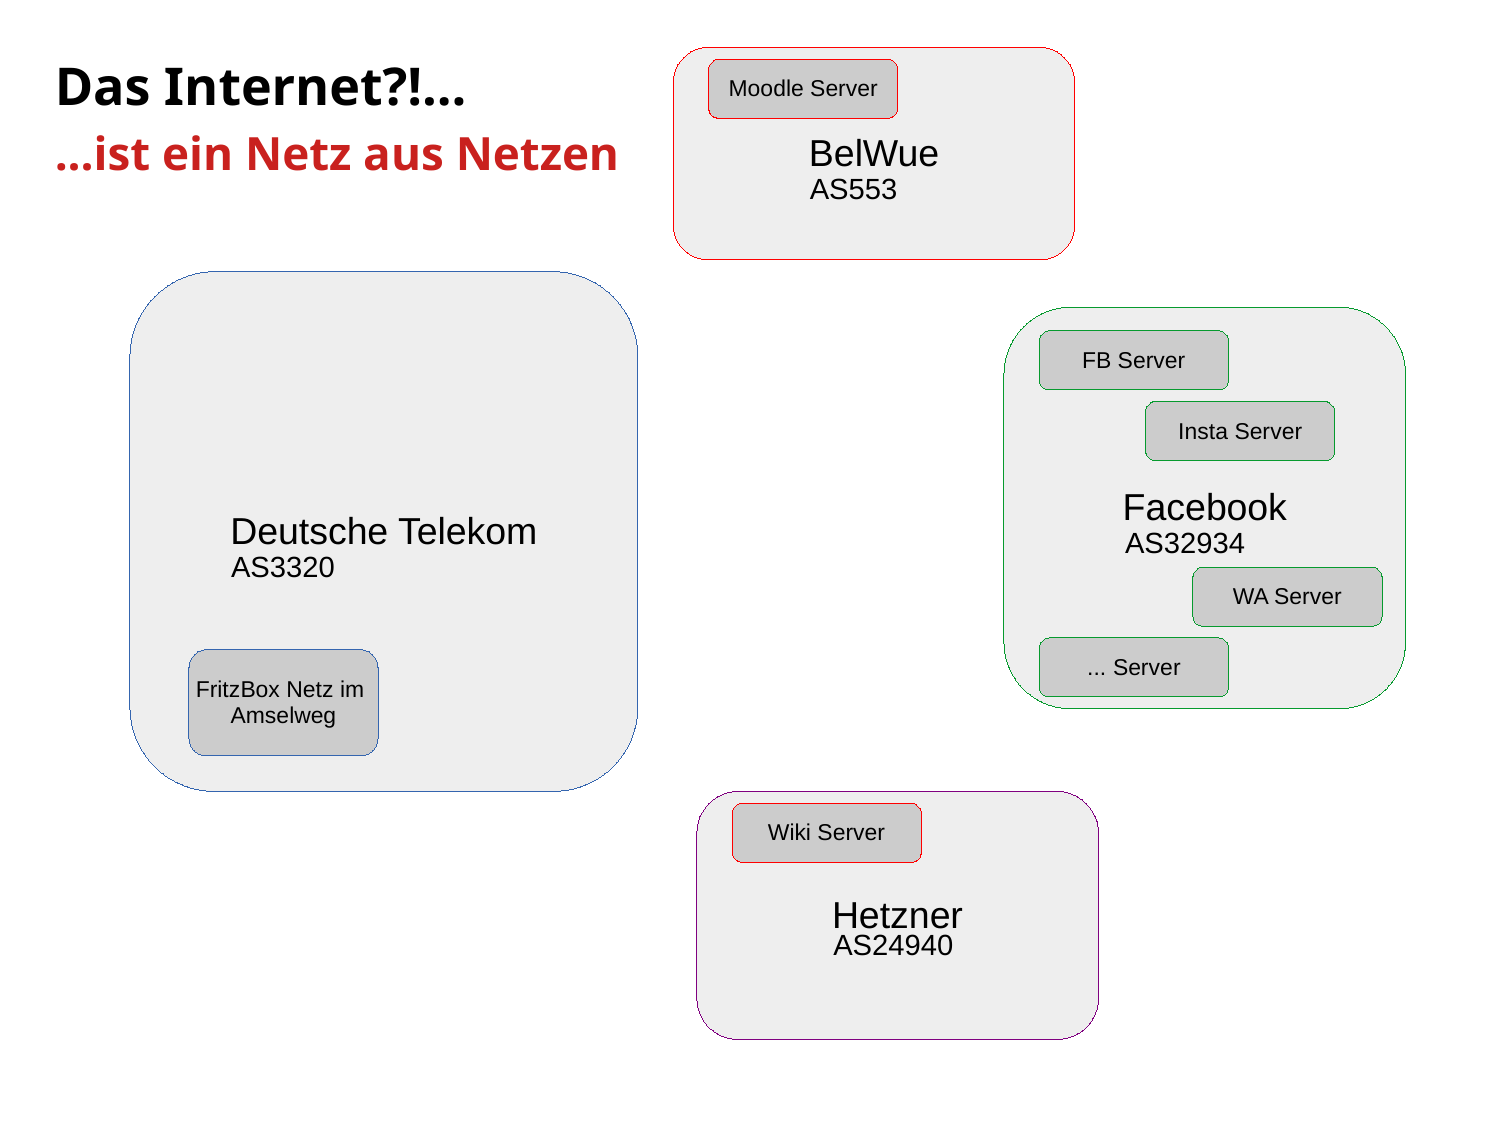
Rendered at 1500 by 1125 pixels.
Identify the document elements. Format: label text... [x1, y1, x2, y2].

text_box Hetzner [696, 791, 1099, 1040]
text_box WA Server [1192, 567, 1383, 627]
text_box Wiki Server [732, 803, 922, 863]
text_box Deutsche Telekom [129, 271, 638, 792]
text_box Facebook [1003, 307, 1406, 709]
text_box Insta Server [1145, 401, 1335, 461]
text_box FB Server [1039, 330, 1229, 390]
text_box ... Server [1039, 637, 1229, 697]
text_box AS32934 [1110, 519, 1261, 568]
text_box AS553 [795, 165, 945, 213]
text_box BelWue [673, 47, 1075, 260]
text_box Moodle Server [708, 59, 898, 119]
text_box FritzBox Netz im Amselweg [188, 649, 379, 756]
text_box Das Internet?!... ...ist ein Netz aus Netzen [39, 42, 674, 300]
text_box AS3320 [216, 543, 367, 591]
text_box AS24940 [818, 921, 969, 969]
